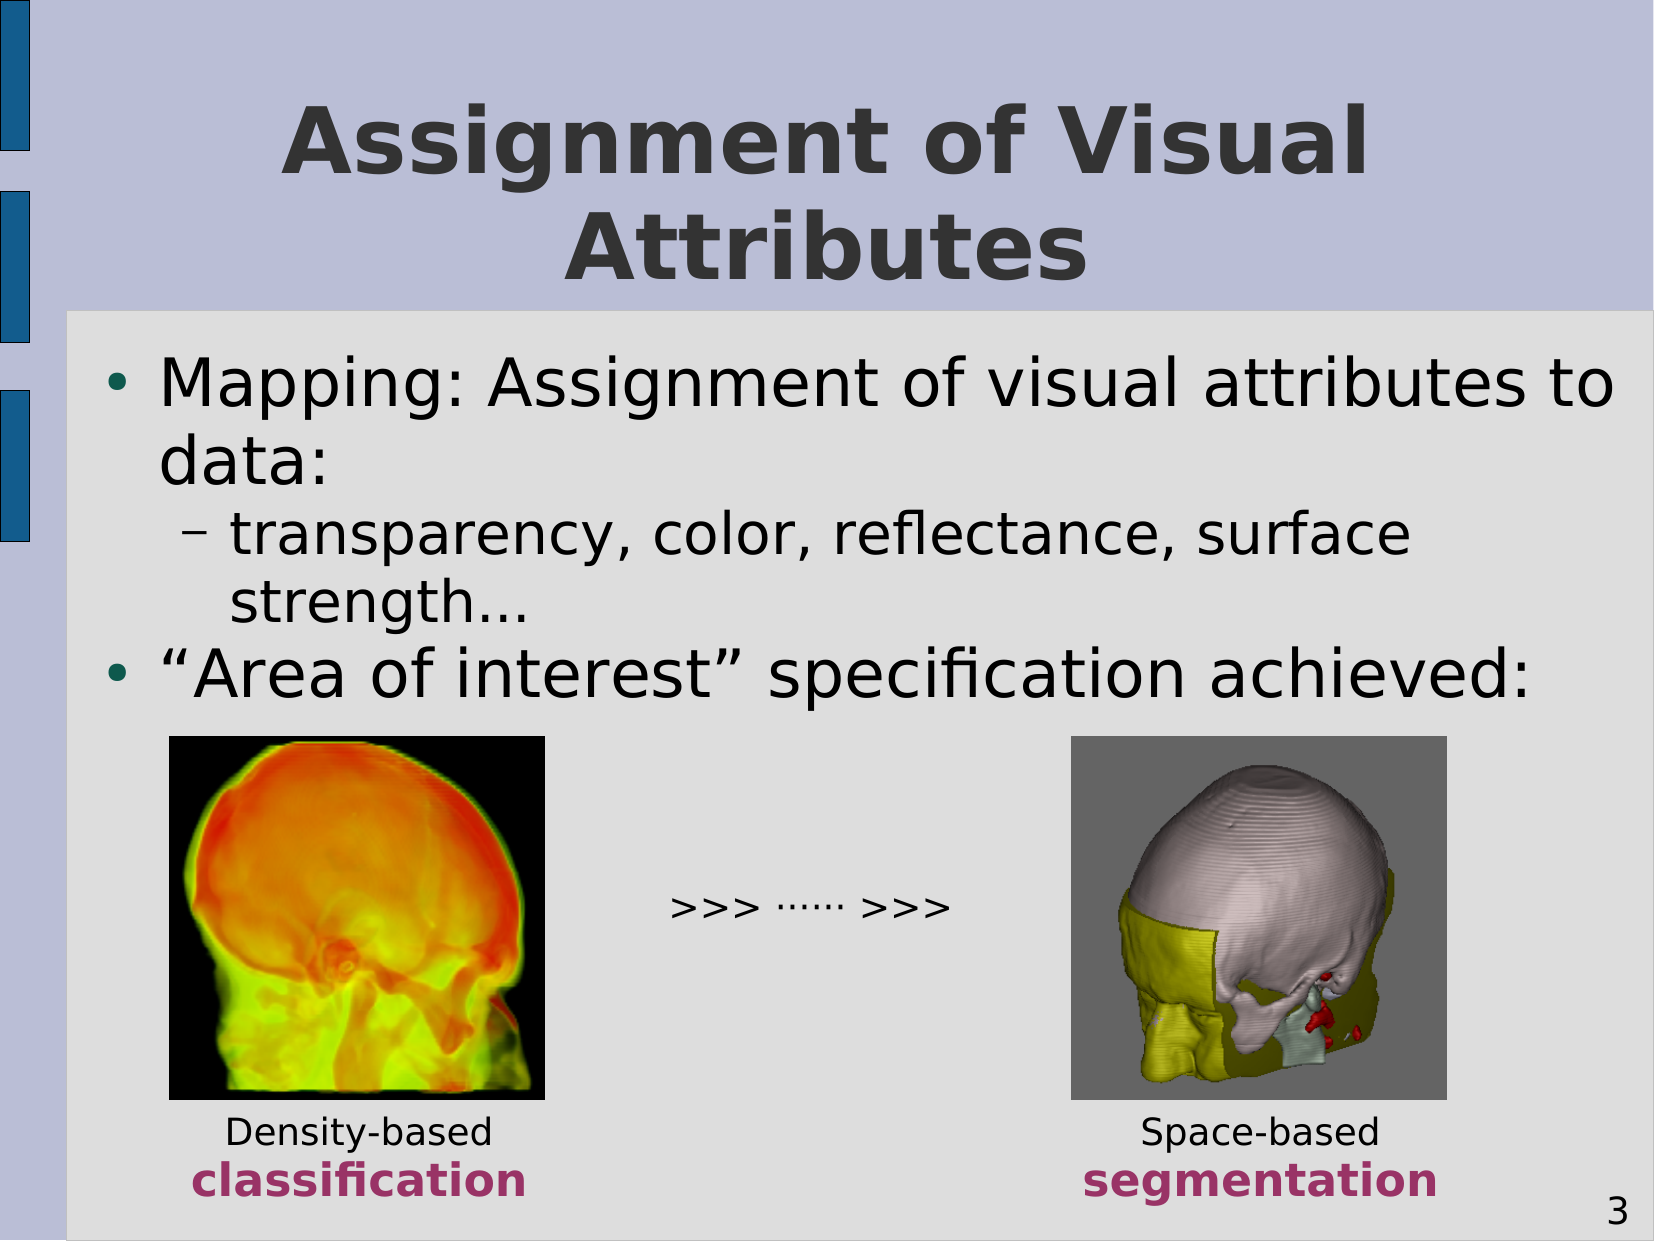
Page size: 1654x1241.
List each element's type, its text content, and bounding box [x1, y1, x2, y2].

text_box >>> ······ >>> [653, 878, 969, 938]
title Assignment of Visual Attributes [121, 87, 1534, 302]
text_box Density-based classification [175, 1103, 545, 1216]
picture [169, 736, 545, 1100]
picture [1071, 736, 1447, 1100]
text_box Space-based segmentation [1067, 1103, 1454, 1216]
list Mapping: Assignment of visual attributes to data: transparency, color, reflectance, surface strength... “Area of interest” specification achieved: [87, 344, 1639, 1191]
